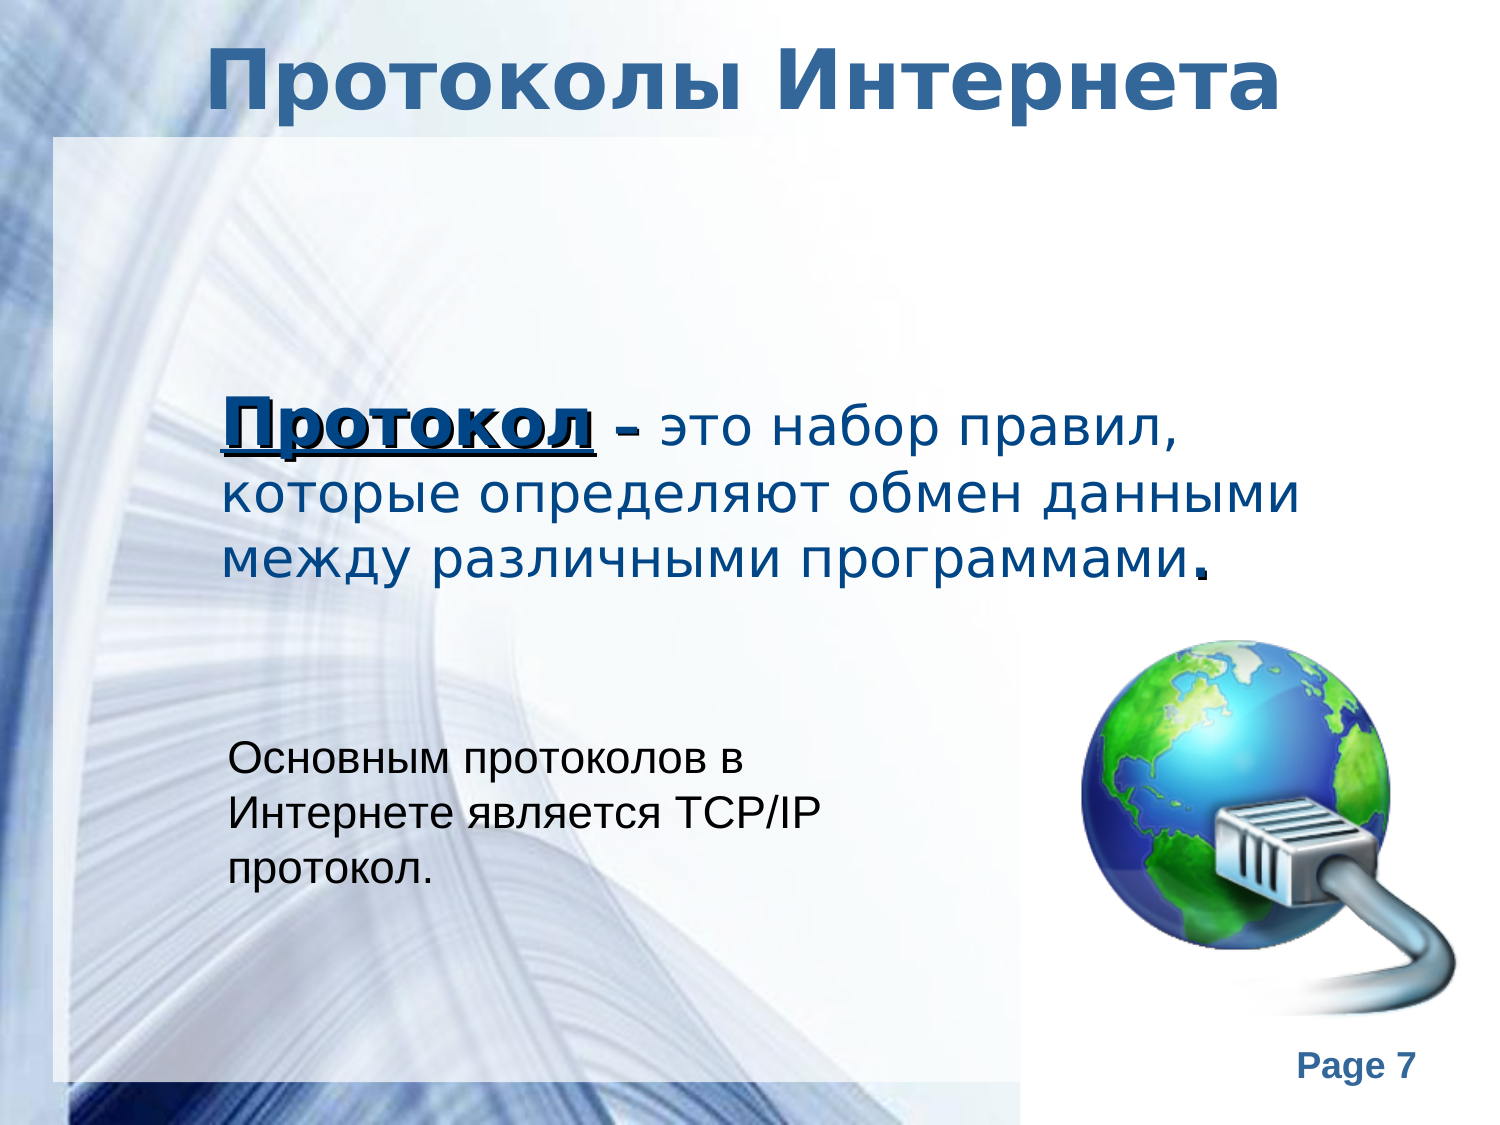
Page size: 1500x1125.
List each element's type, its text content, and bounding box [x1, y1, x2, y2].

text_box Протокол – это набор правил, которые определяют обмен данными между различными программами. [205, 371, 1340, 778]
text_box Основным протоколов в Интернете является TCP/IP протокол. [212, 720, 875, 901]
picture [0, 0, 1500, 1125]
text_box Протоколы Интернета [188, 19, 1300, 134]
